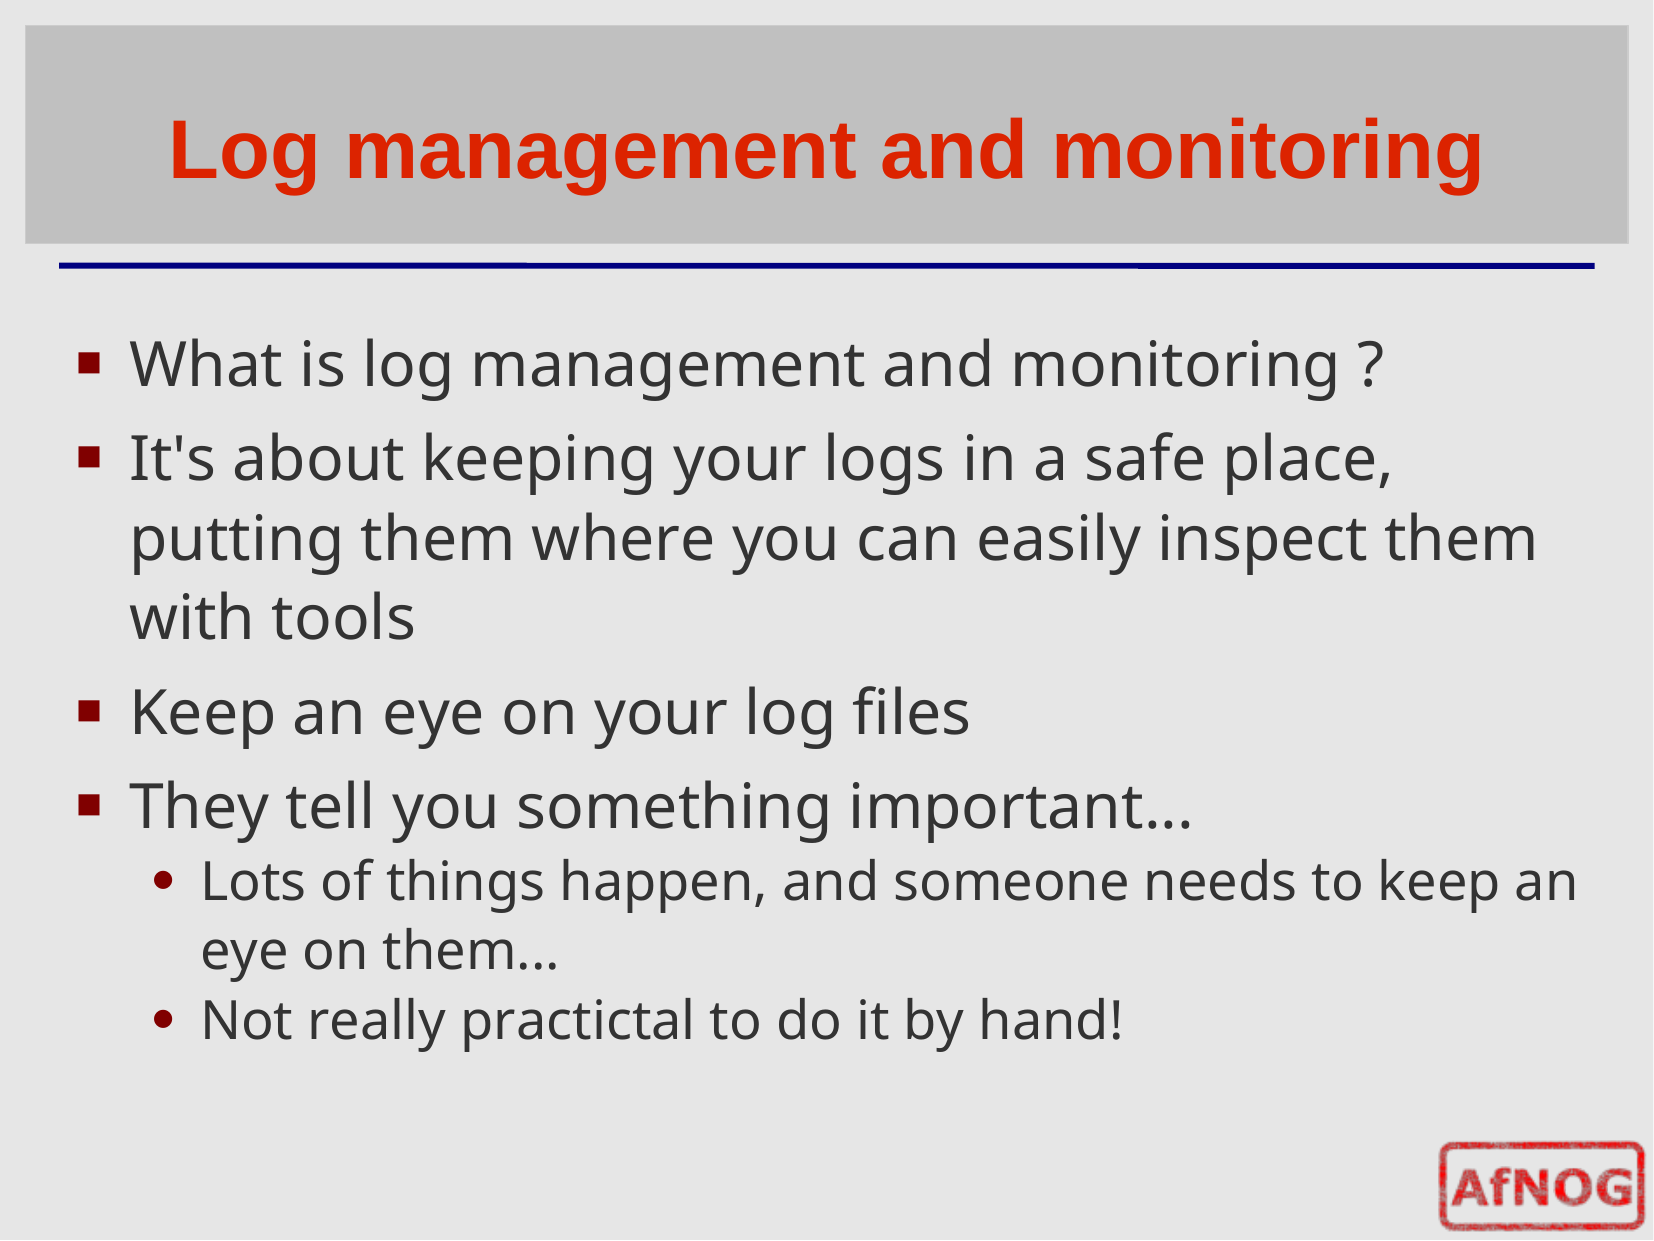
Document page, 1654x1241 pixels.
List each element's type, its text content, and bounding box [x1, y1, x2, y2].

list What is log management and monitoring ? It's about keeping your logs in a safe place, putting them where you can easily inspect them with tools Keep an eye on your log files They tell you something important... Lots of things happen, and someone needs to keep an eye on them... Not really practictal to do it by hand! [59, 322, 1594, 1241]
text_box [1534, 25, 1629, 244]
title Log management and monitoring [121, 0, 1534, 299]
text_box [25, 25, 121, 244]
picture [1594, 1139, 1648, 1235]
